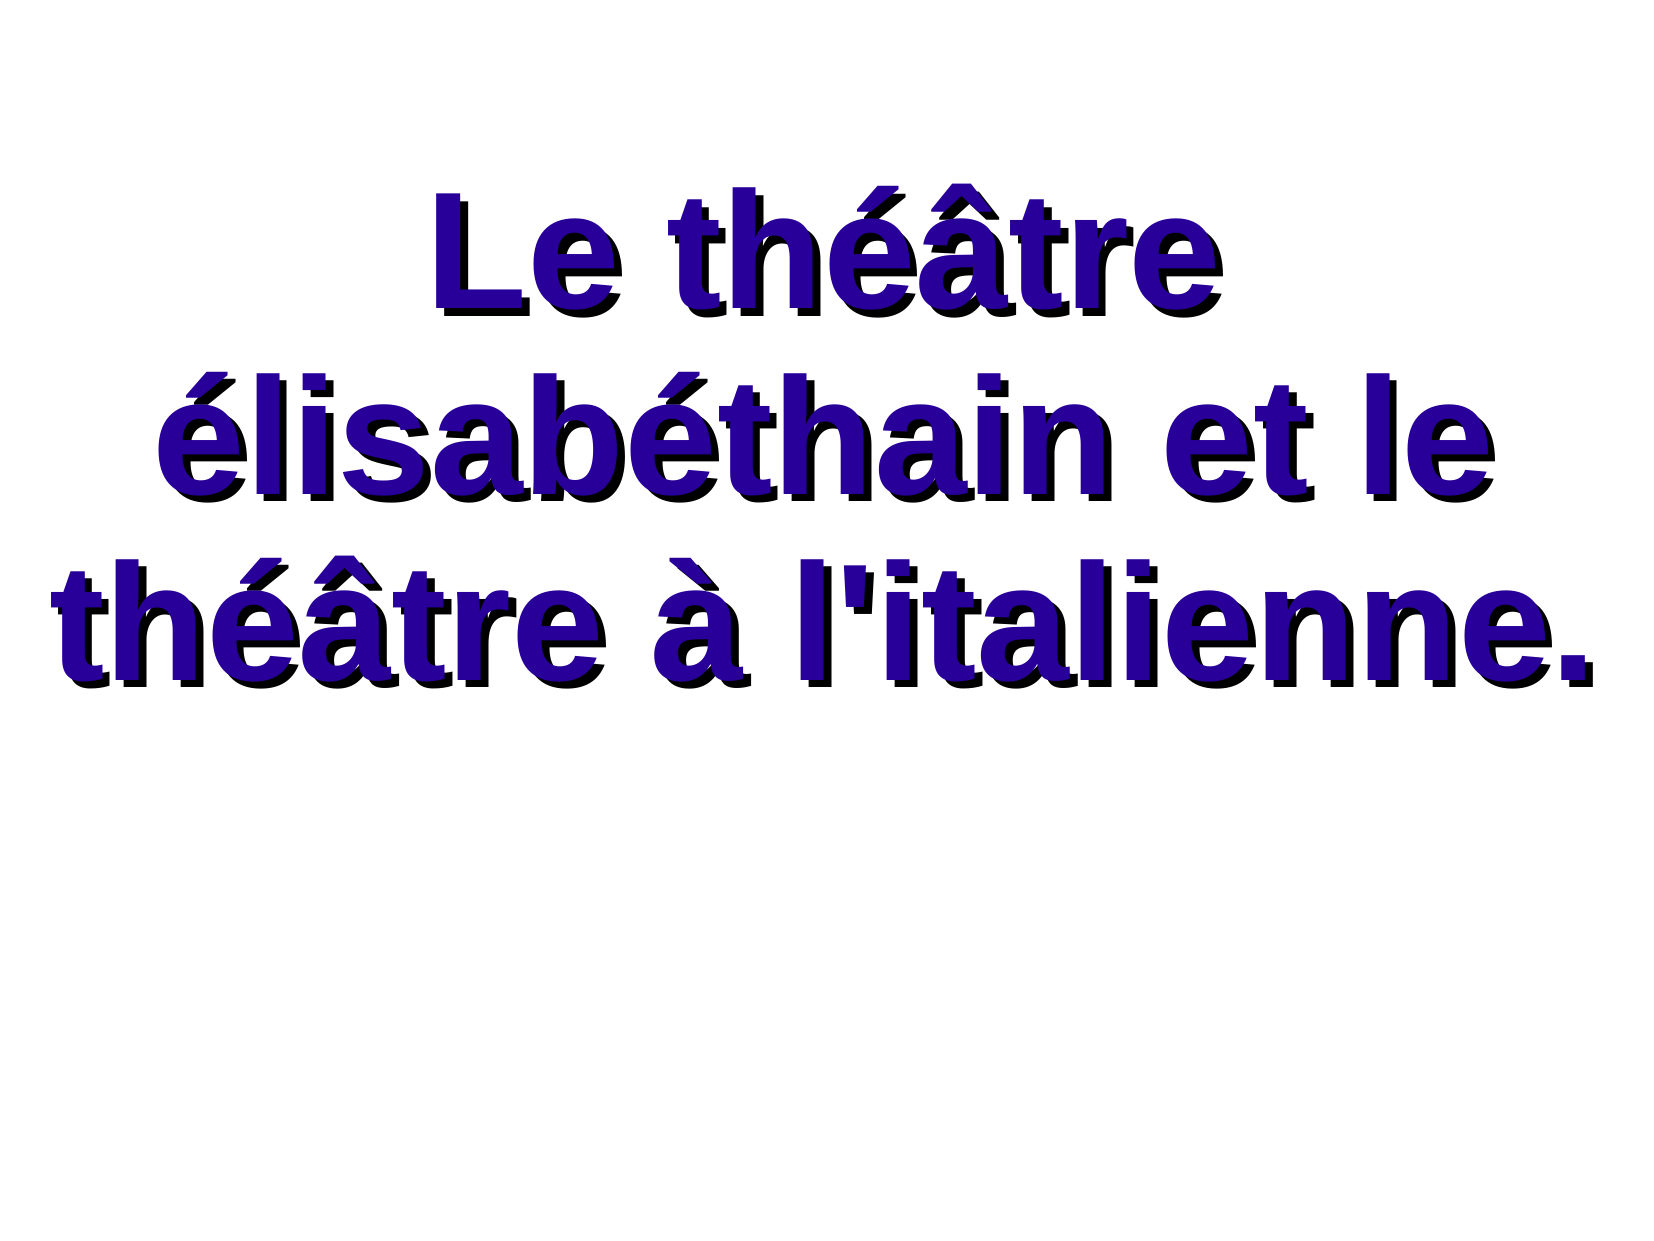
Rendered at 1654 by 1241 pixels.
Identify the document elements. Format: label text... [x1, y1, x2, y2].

text_box Le théâtre élisabéthain et le théâtre à l'italienne. [0, 140, 1651, 1241]
